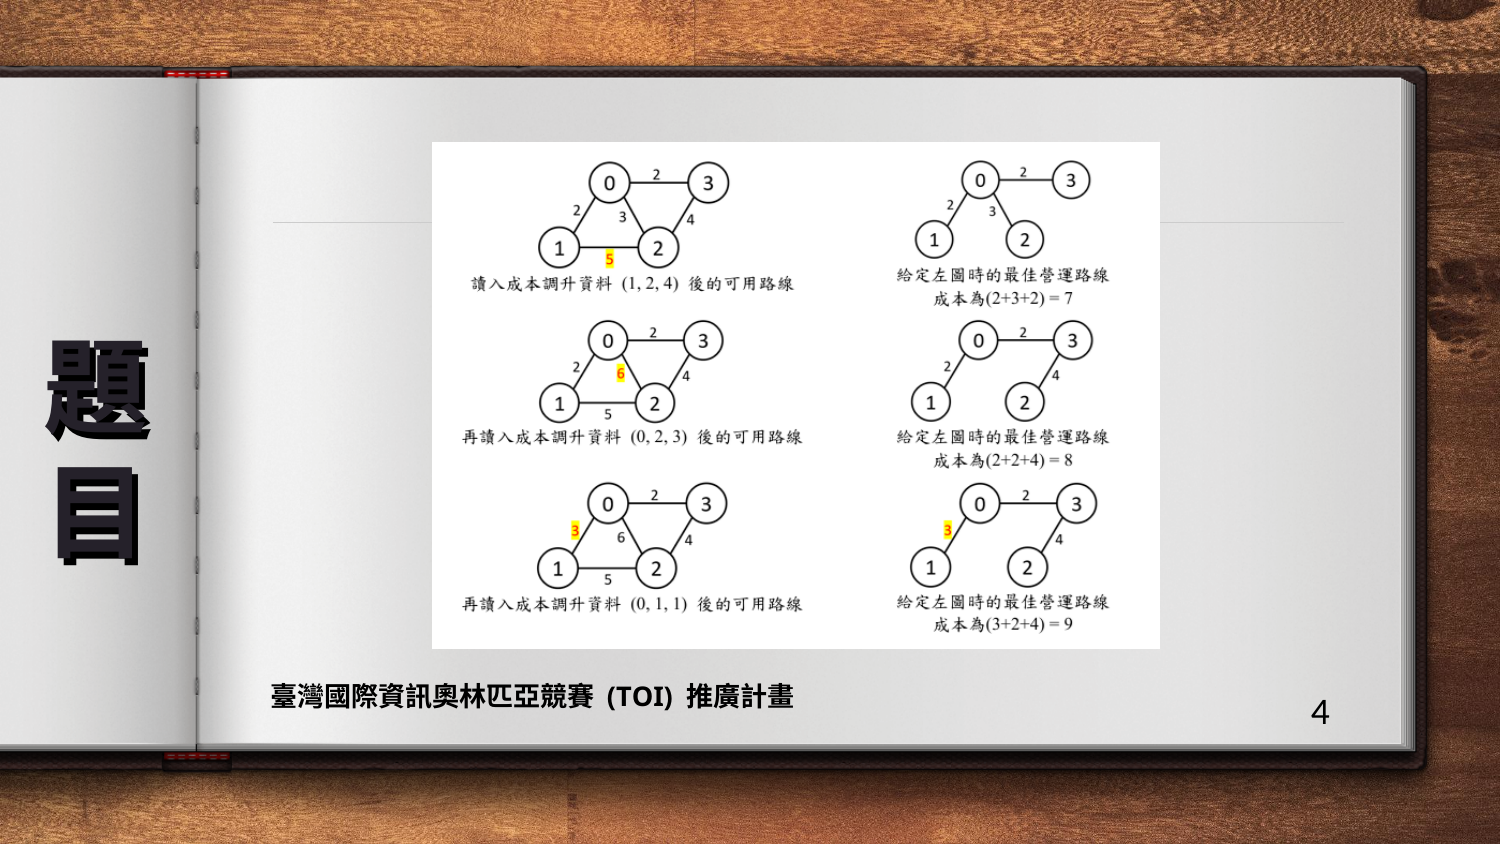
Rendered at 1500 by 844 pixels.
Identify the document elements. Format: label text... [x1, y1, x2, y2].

picture [432, 142, 1160, 649]
title 題 目 [28, 306, 210, 552]
text_box [1295, 672, 1386, 737]
